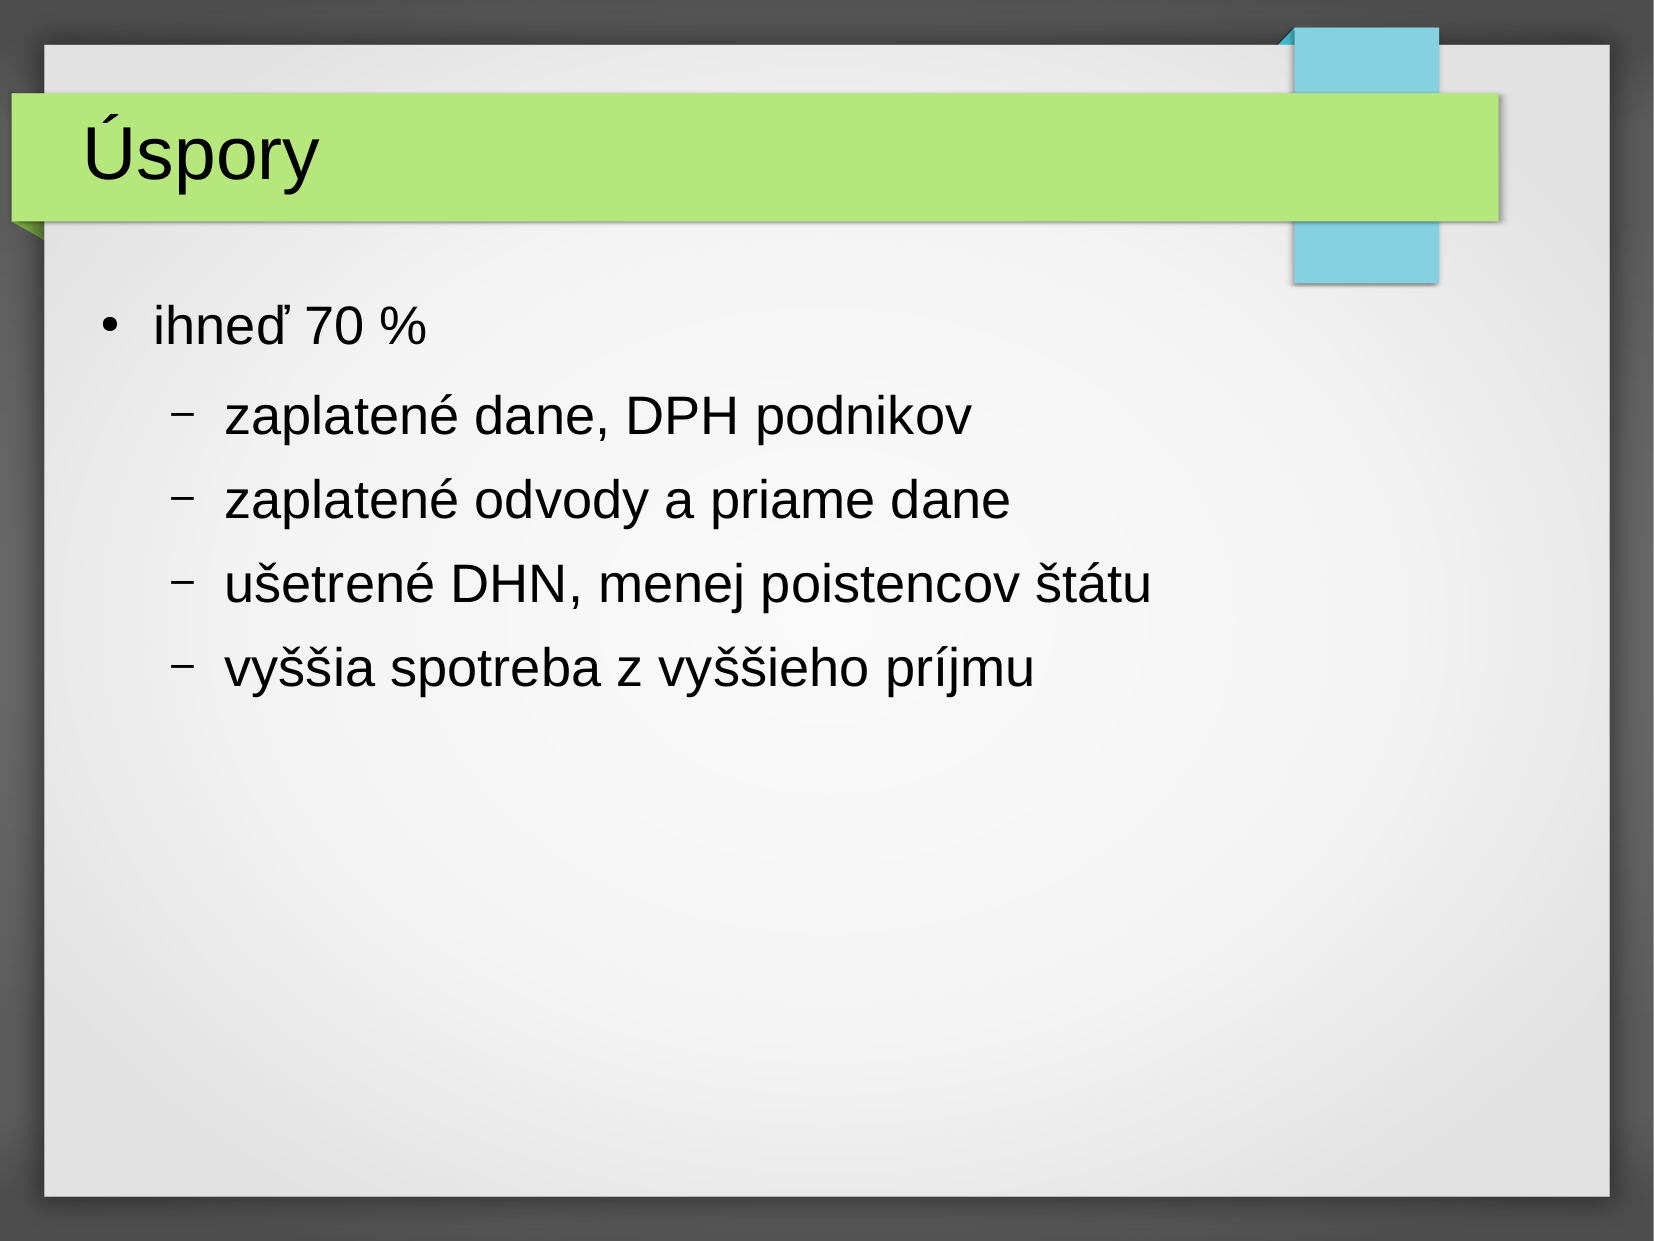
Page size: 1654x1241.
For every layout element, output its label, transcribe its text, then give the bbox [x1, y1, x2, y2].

title Úspory [82, 94, 1264, 213]
list ihneď 70 % zaplatené dane, DPH podnikov zaplatené odvody a priame dane ušetrené DHN, menej poistencov štátu vyššia spotreba z vyššieho príjmu [82, 295, 1571, 1015]
picture [0, 0, 1654, 1241]
